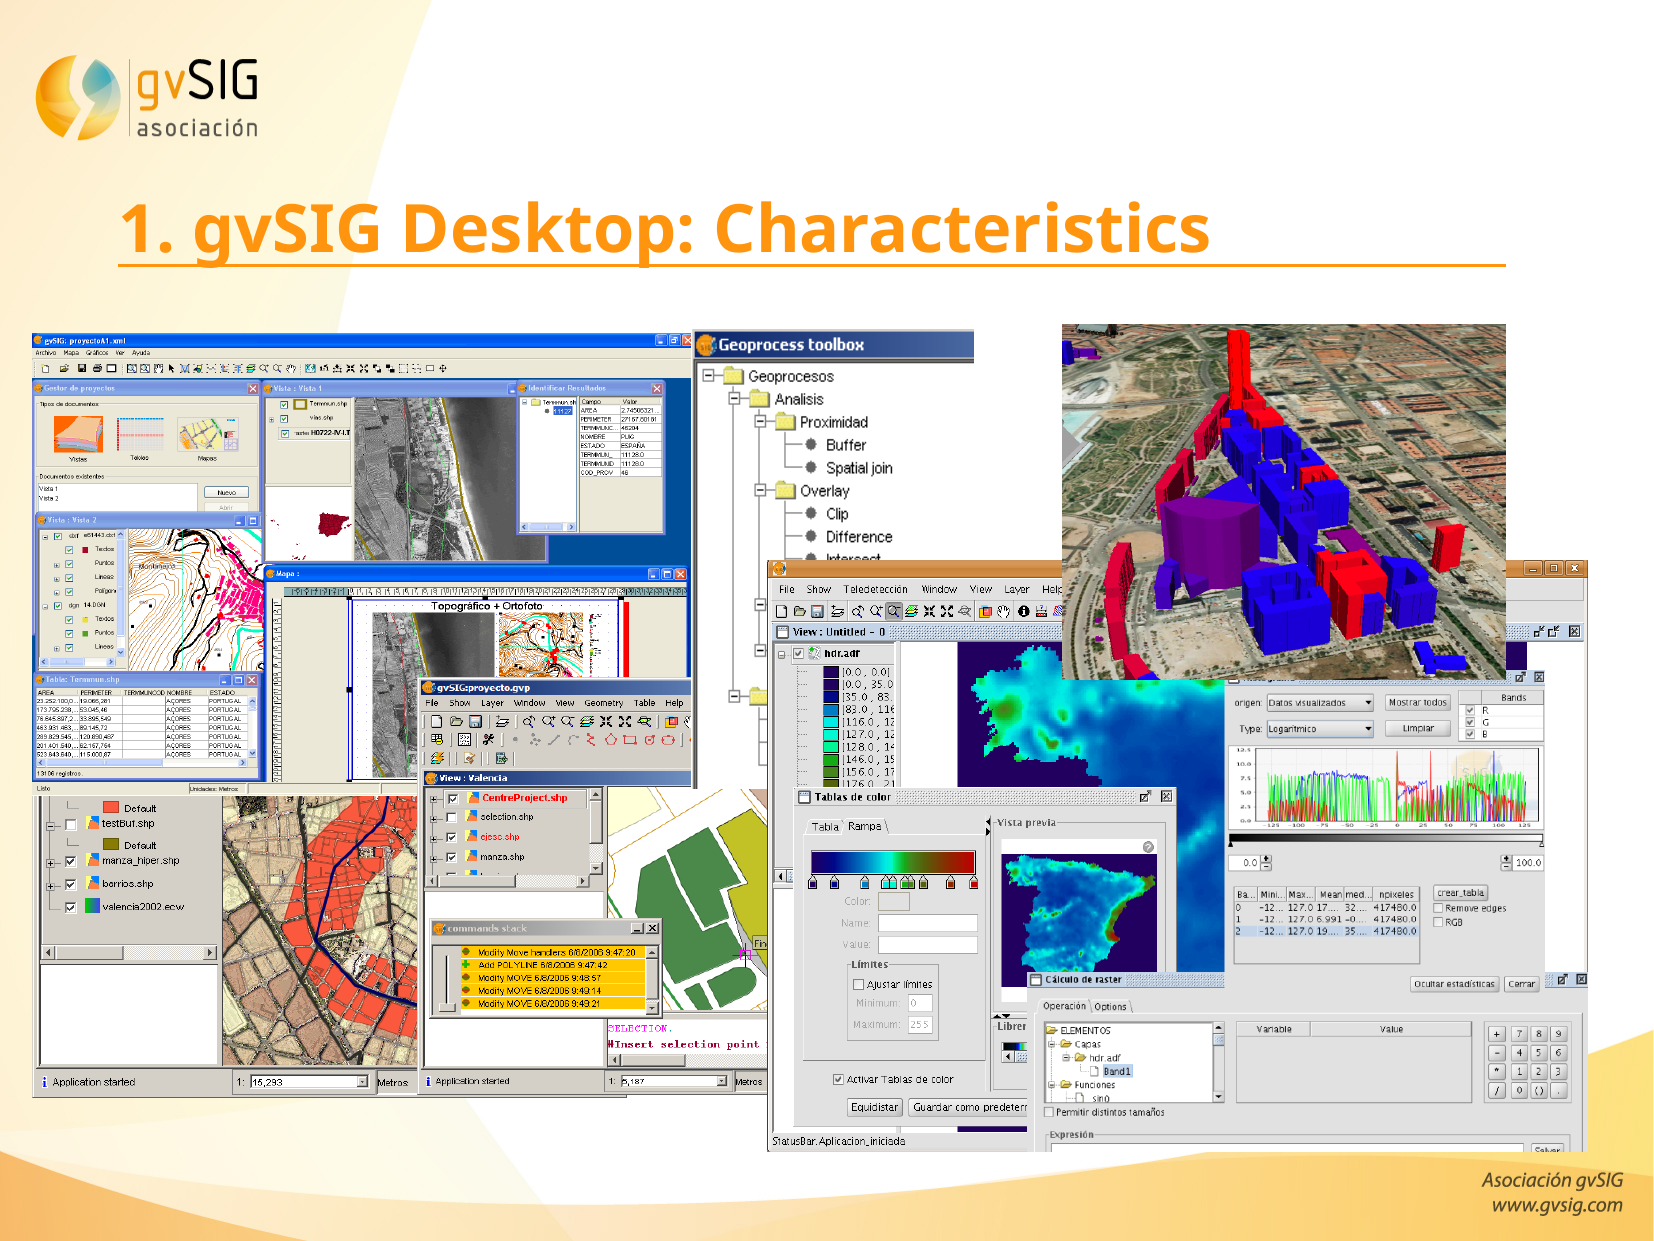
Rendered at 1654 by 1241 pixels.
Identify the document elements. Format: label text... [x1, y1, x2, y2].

title 1. gvSIG Desktop: Characteristics [118, 177, 1607, 276]
picture [0, 0, 1654, 1241]
